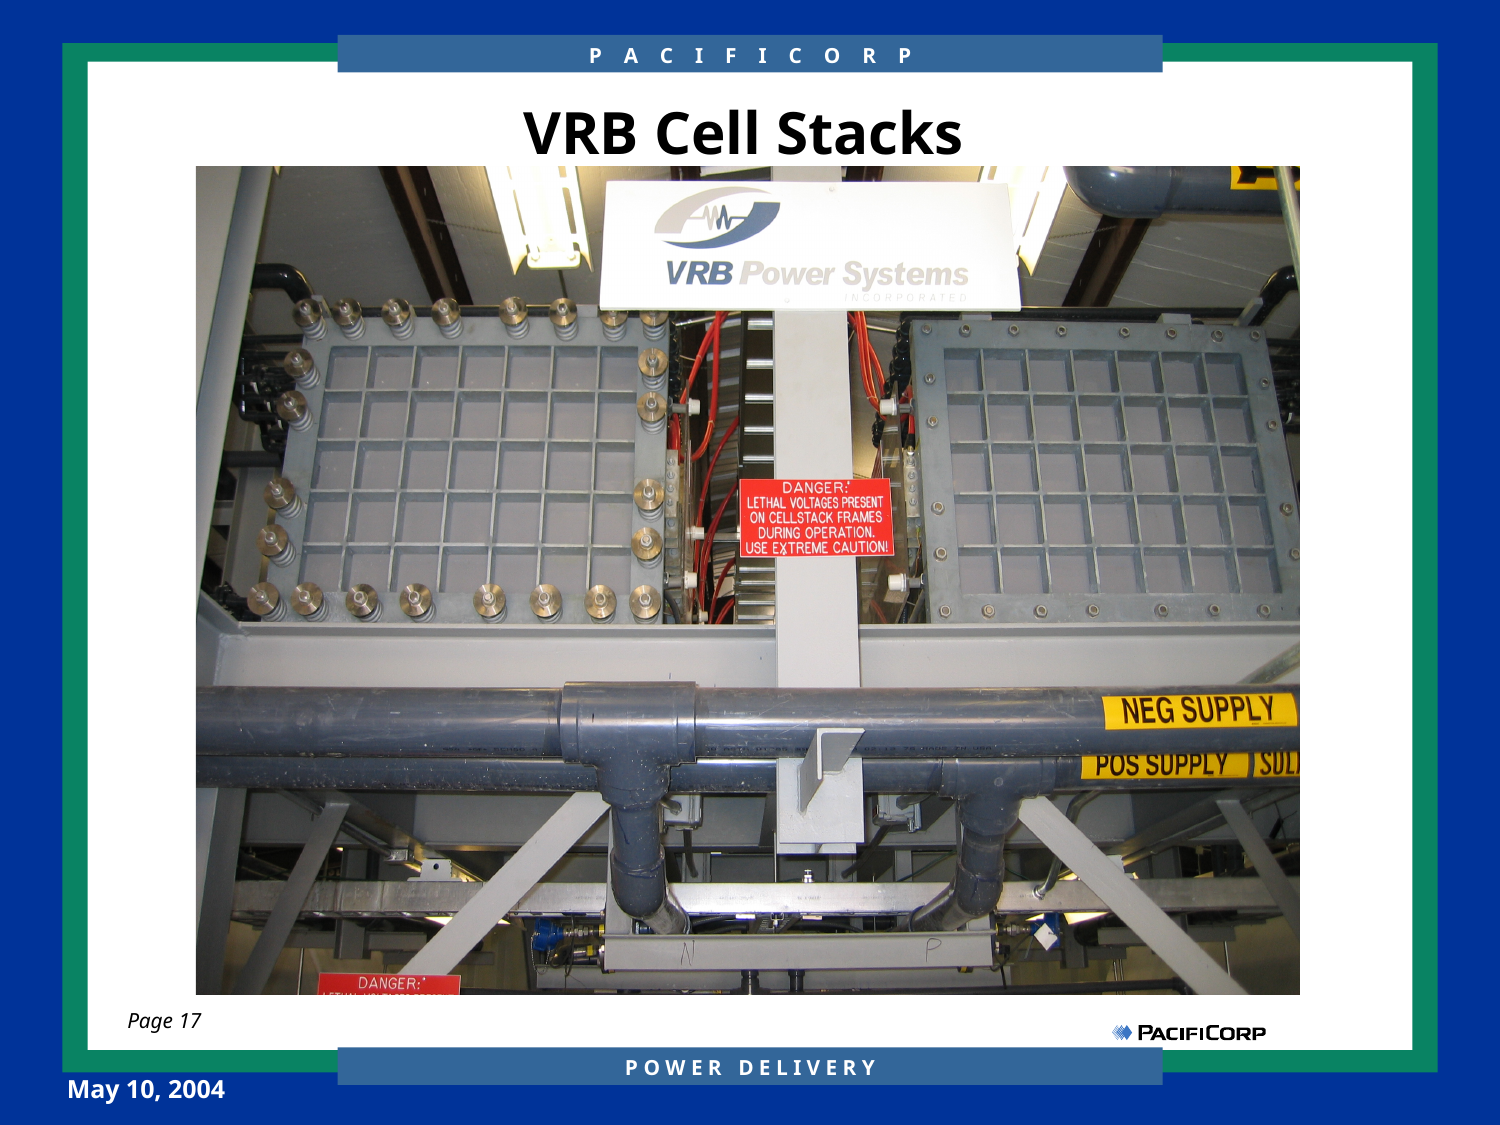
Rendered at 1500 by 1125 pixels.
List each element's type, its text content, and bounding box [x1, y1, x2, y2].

picture [195, 166, 1300, 995]
title VRB Cell Stacks [87, 87, 1400, 175]
